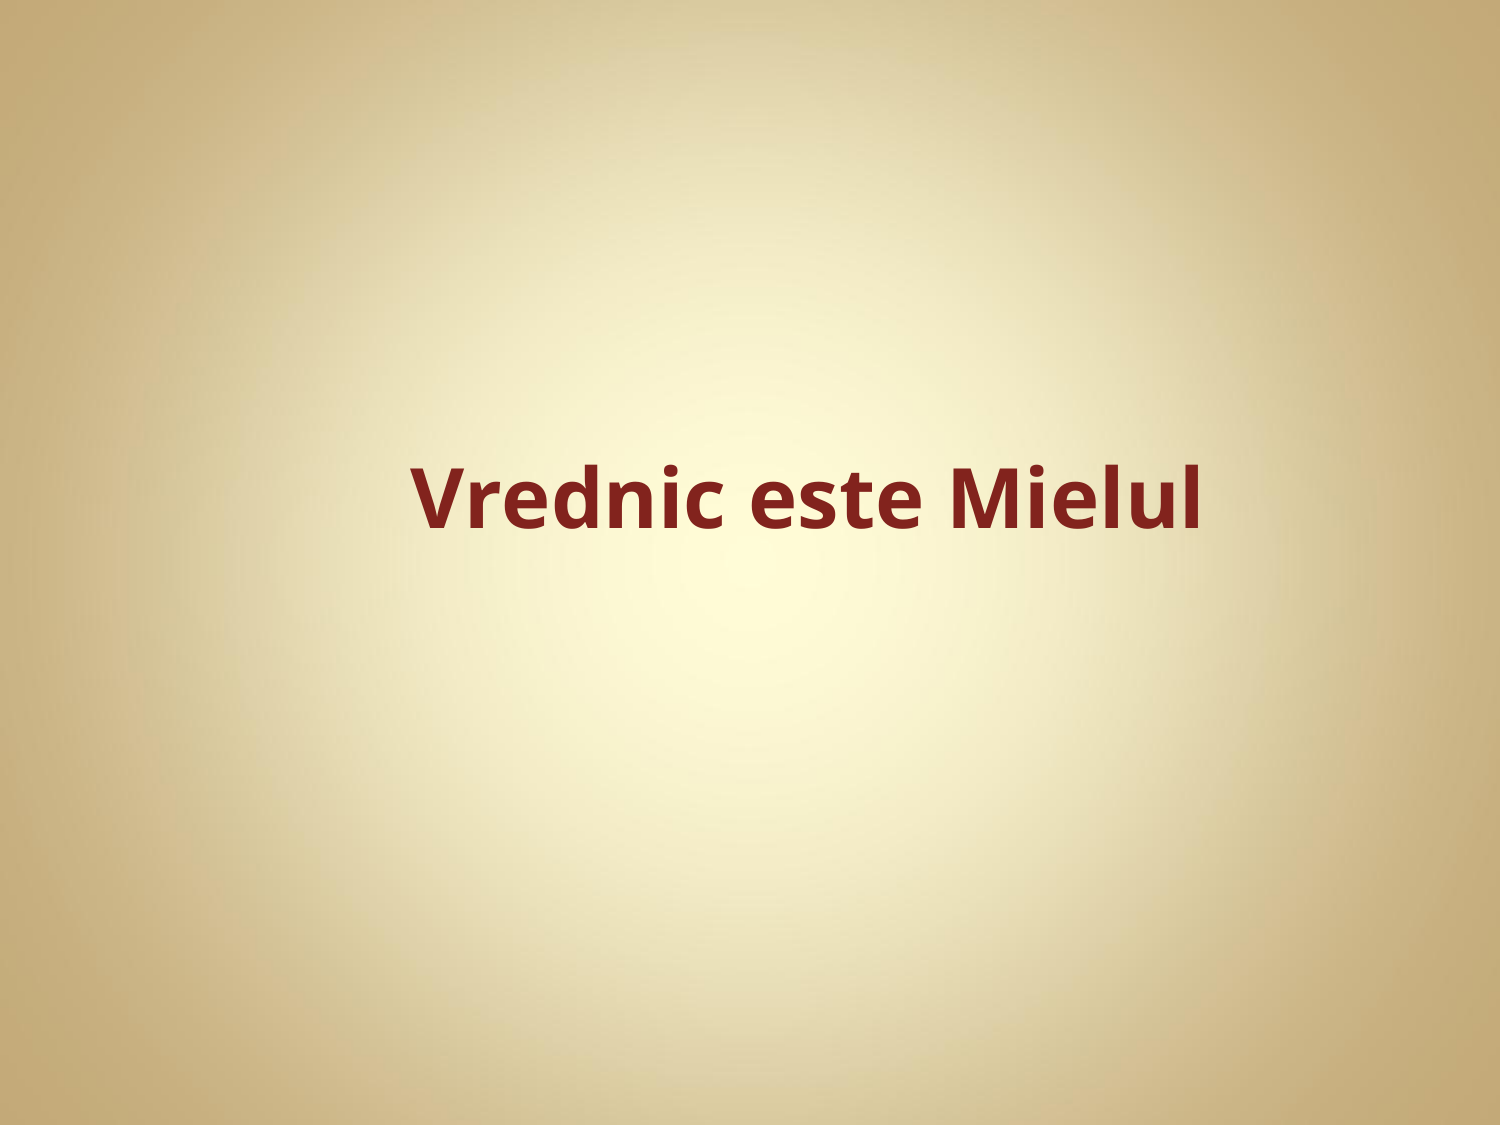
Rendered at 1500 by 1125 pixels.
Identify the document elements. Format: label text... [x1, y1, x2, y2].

text_box Vrednic este Mielul [395, 437, 1221, 553]
picture [0, 0, 1500, 1125]
